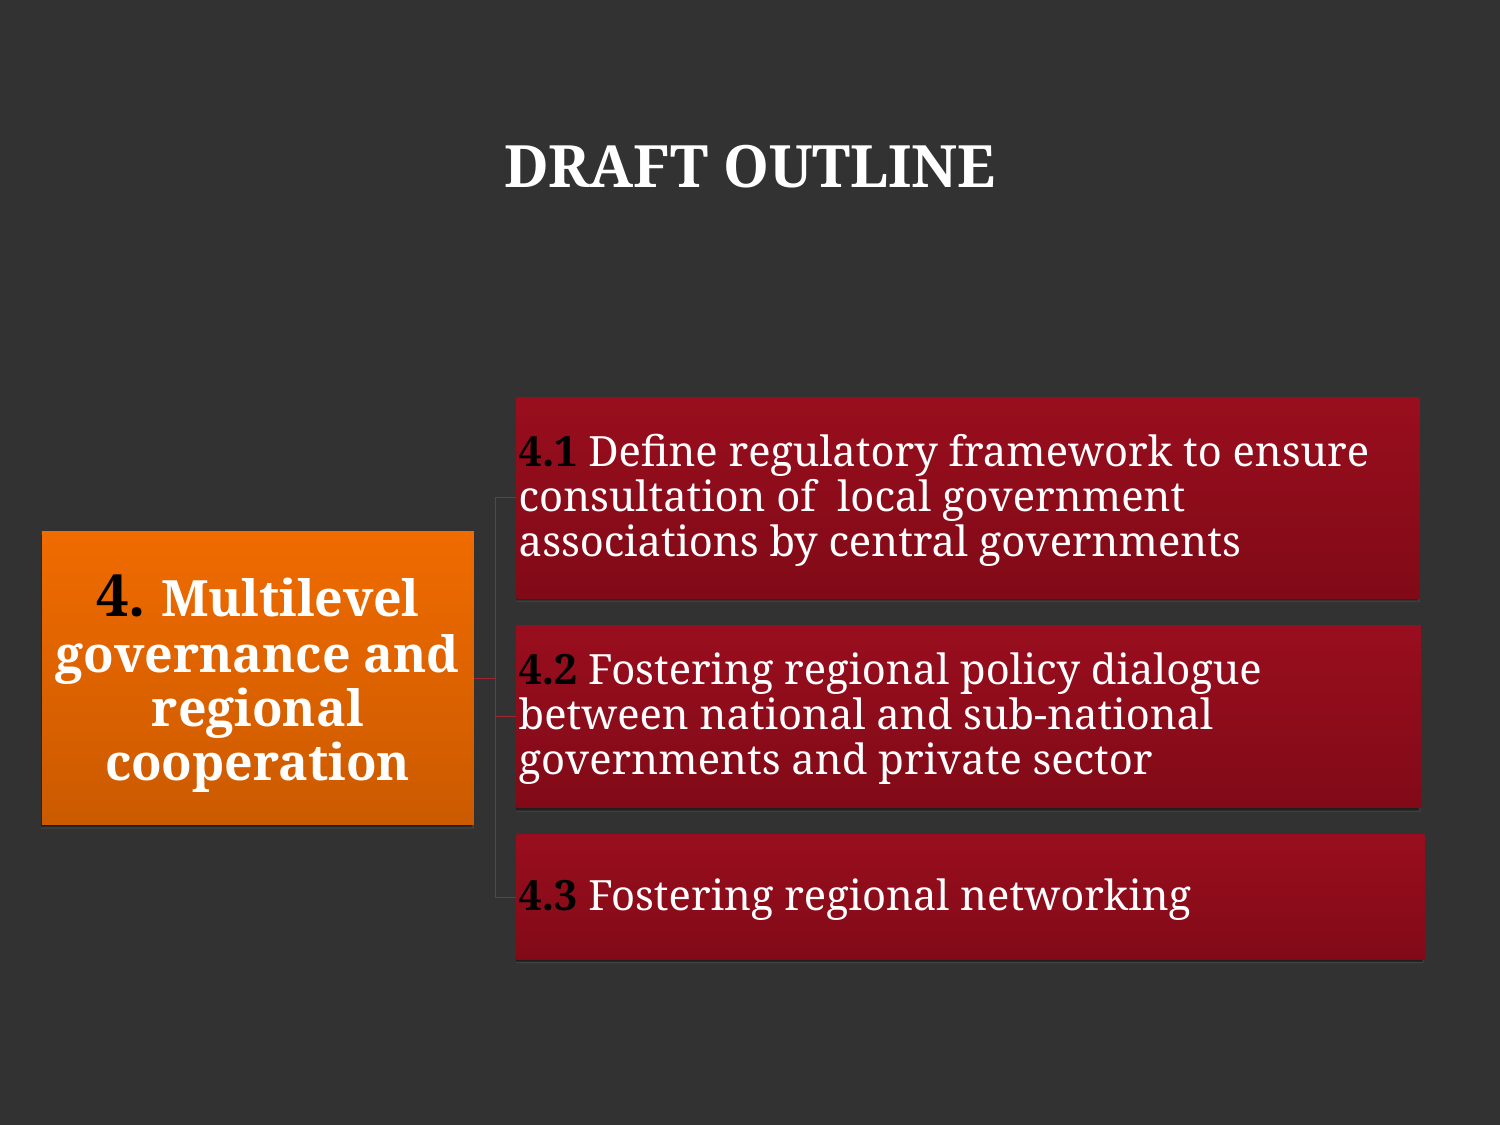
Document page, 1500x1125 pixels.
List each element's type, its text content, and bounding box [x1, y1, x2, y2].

text_box 4. Multilevel governance and regional cooperation [41, 531, 474, 826]
text_box 4.2 Fostering regional policy dialogue between national and sub-national governments and private sector [516, 625, 1422, 808]
title DRAFT OUTLINE [53, 60, 1447, 278]
text_box 4.3 Fostering regional networking [516, 834, 1425, 960]
text_box 4.1 Define regulatory framework to ensure consultation of local government associations by central governments [516, 397, 1420, 599]
